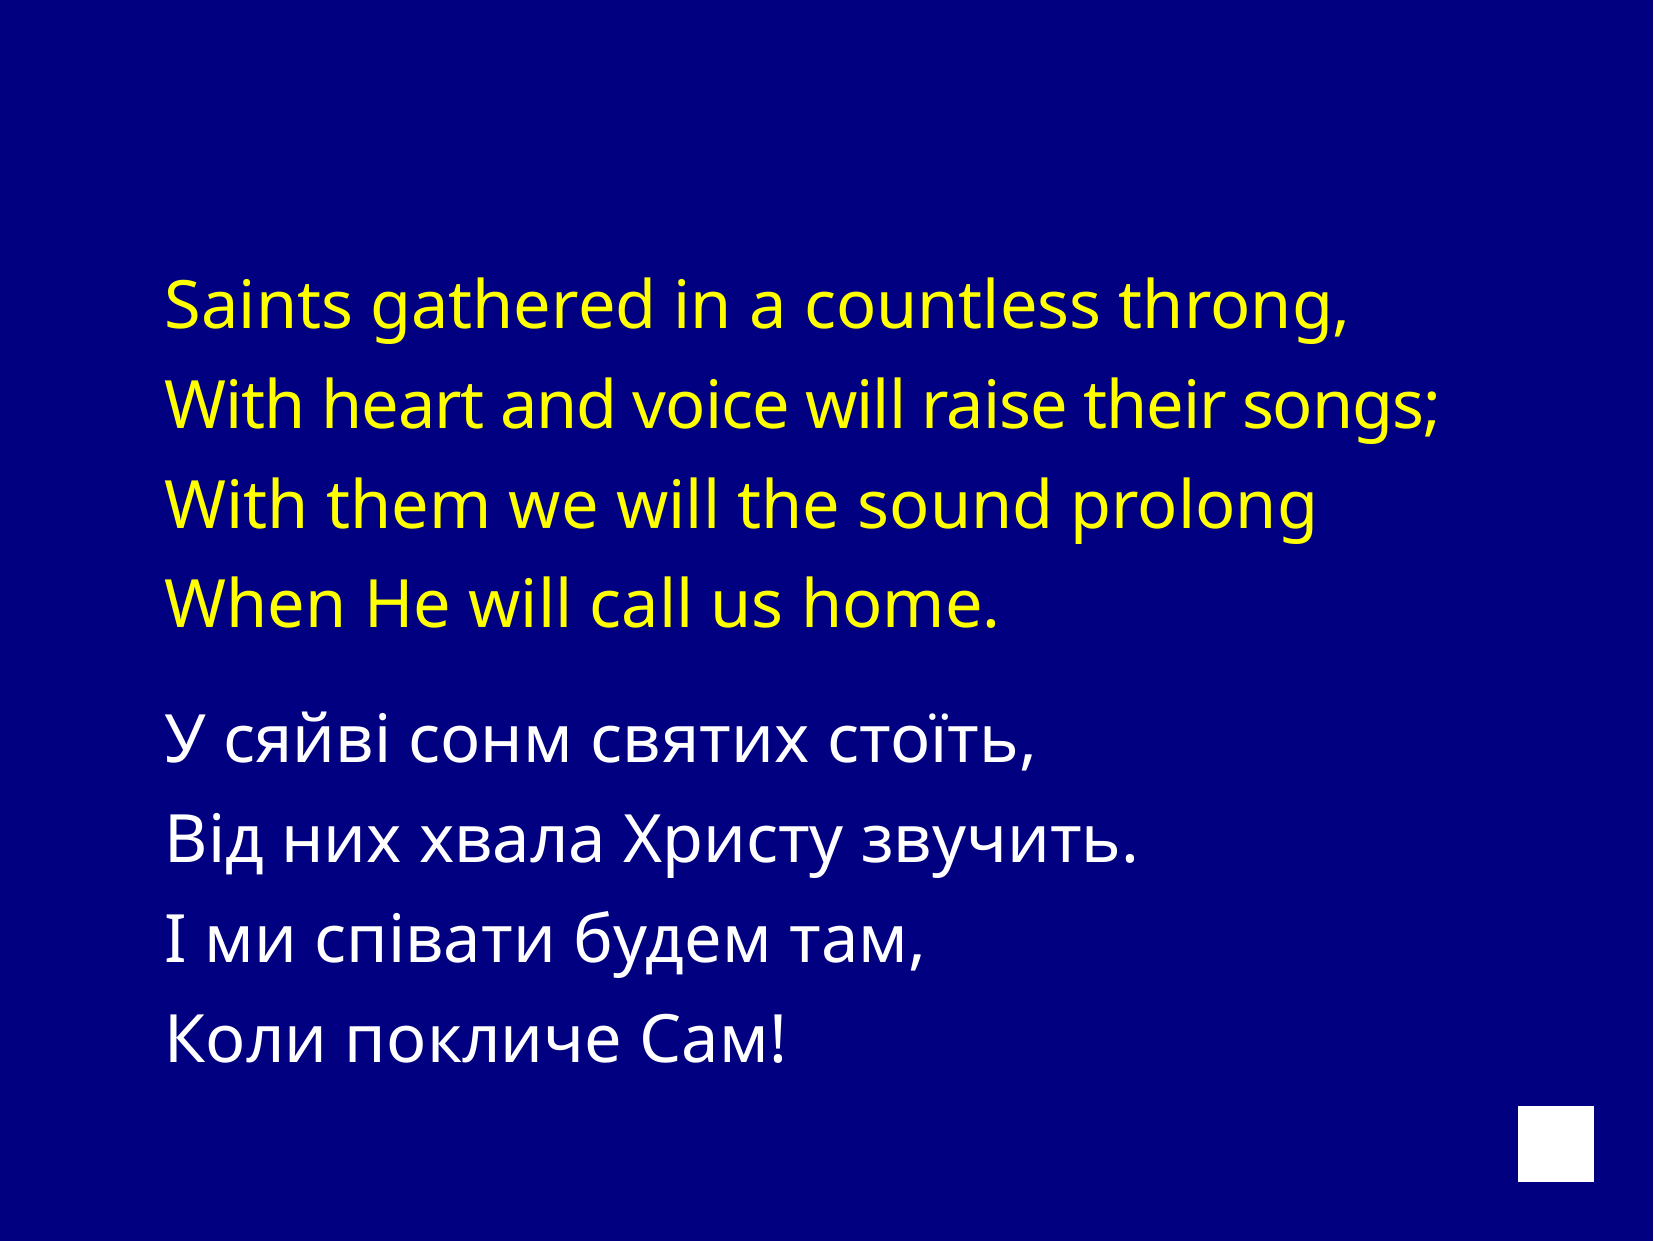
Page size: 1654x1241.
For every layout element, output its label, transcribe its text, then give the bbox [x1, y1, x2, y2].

text_box Saints gathered in a countless throng, With heart and voice will raise their songs; With them we will the sound prolong When He will call us home. [37, 150, 1653, 638]
text_box У сяйві сонм святих стоїть, Від них хвала Христу звучить. І ми співати будем там, Коли покличе Сам! [37, 675, 1576, 1163]
text_box [1518, 1106, 1594, 1182]
